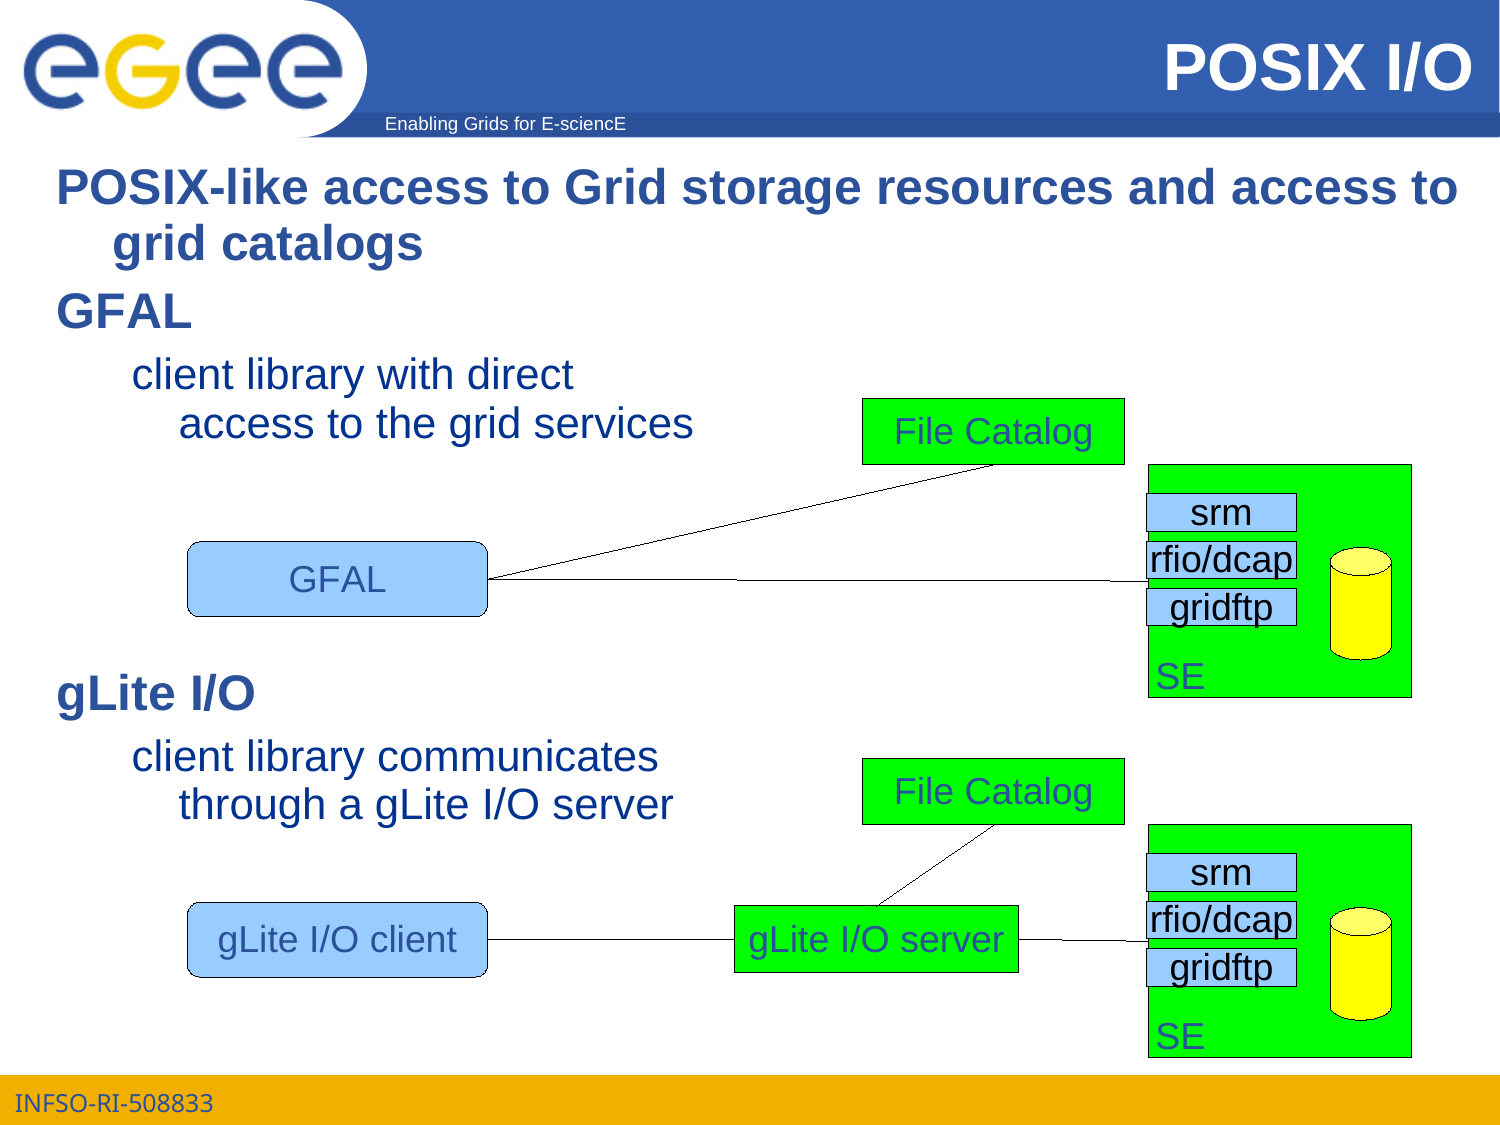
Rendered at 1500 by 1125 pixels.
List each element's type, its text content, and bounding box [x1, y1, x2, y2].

text_box [1148, 464, 1412, 698]
text_box File Catalog [862, 398, 1125, 465]
text_box SE [1140, 1008, 1221, 1066]
text_box gridftp [1258, 962, 1268, 978]
picture [18, 30, 349, 112]
text_box gridftp [1174, 602, 1184, 618]
text_box File Catalog [862, 758, 1125, 825]
text_box gridftp [1258, 602, 1268, 618]
text_box gridftp [1146, 948, 1297, 987]
list POSIX-like access to Grid storage resources and access to grid catalogs GFAL client library with direct access to the grid services gLite I/O client library communicates through a gLite I/O server [56, 159, 1466, 1051]
text_box rfio/dcap [1146, 541, 1297, 579]
text_box GFAL [187, 541, 488, 617]
text_box [1148, 824, 1412, 1058]
text_box srm [1146, 853, 1297, 892]
text_box gridftp [1174, 962, 1184, 978]
text_box srm [1146, 493, 1297, 532]
text_box gLite I/O client [187, 902, 488, 978]
text_box gLite I/O server [734, 905, 1019, 973]
text_box SE [1140, 648, 1221, 705]
text_box rfio/dcap [1146, 901, 1297, 939]
text_box gridftp [1146, 588, 1297, 626]
title POSIX I/O [369, 10, 1475, 124]
